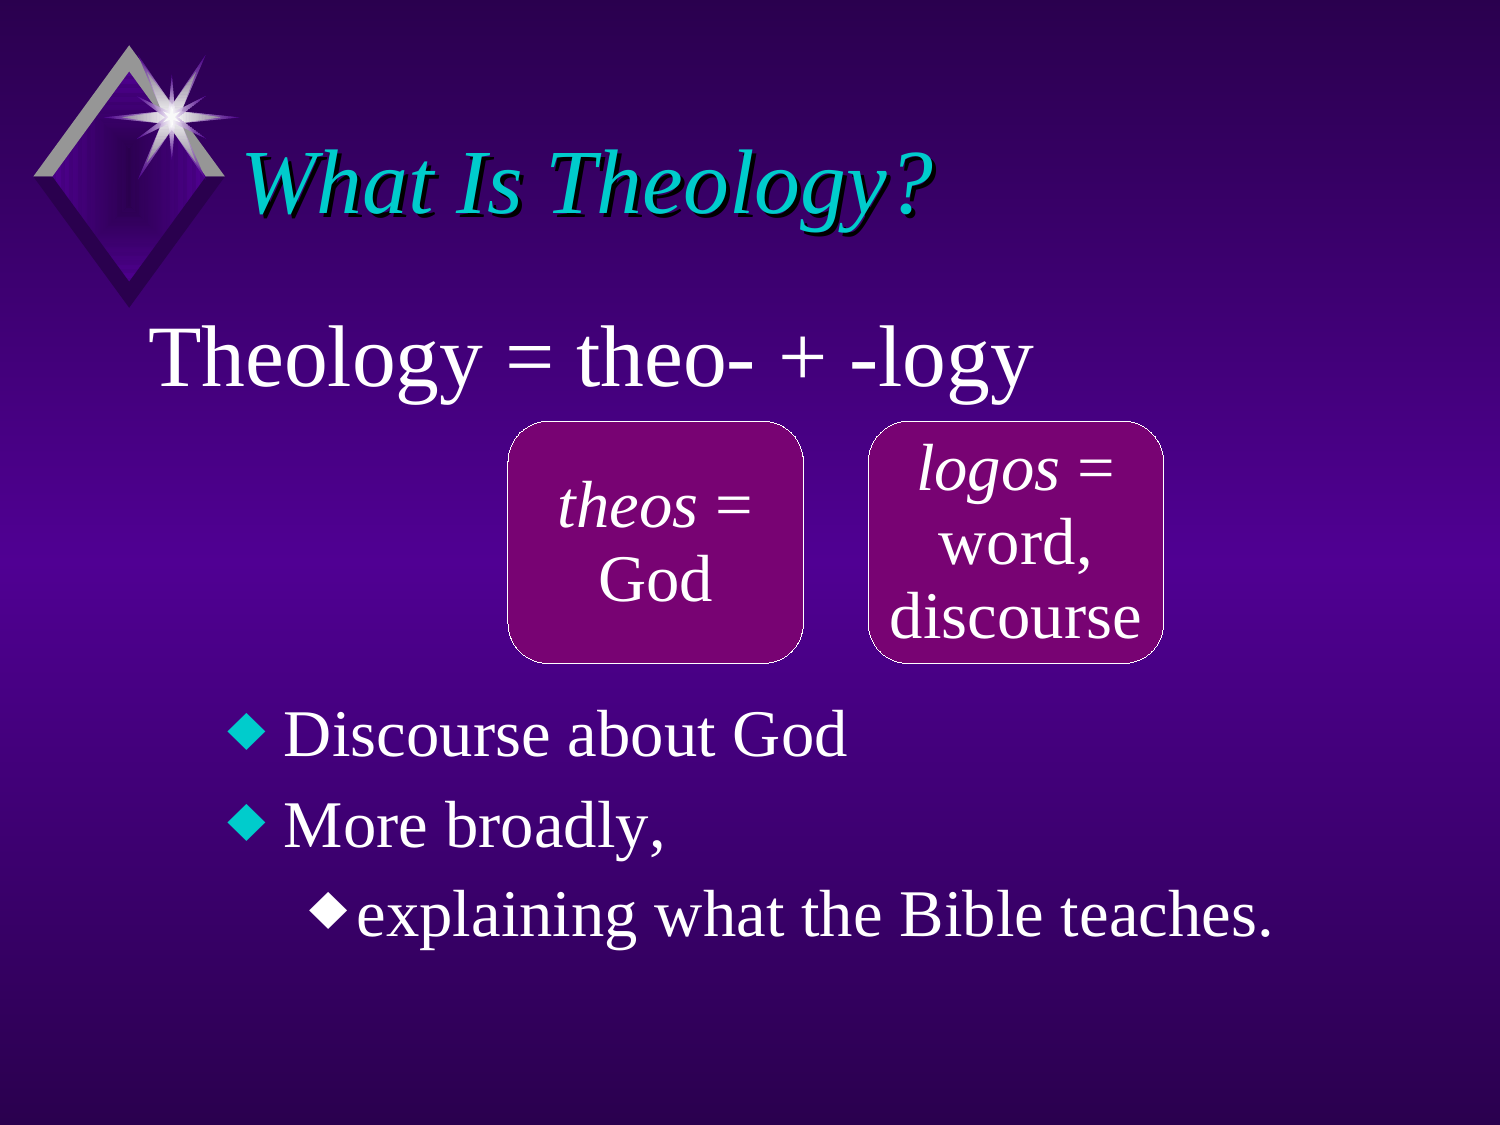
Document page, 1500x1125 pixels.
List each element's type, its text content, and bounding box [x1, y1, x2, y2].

list Discourse about God More broadly, explaining what the Bible teaches. [112, 697, 1388, 1001]
text_box theos = God [507, 421, 804, 664]
text_box logos = word, discourse [868, 421, 1164, 664]
title What Is Theology? [224, 65, 1388, 301]
text_box Theology = theo- + -logy [133, 301, 1087, 413]
